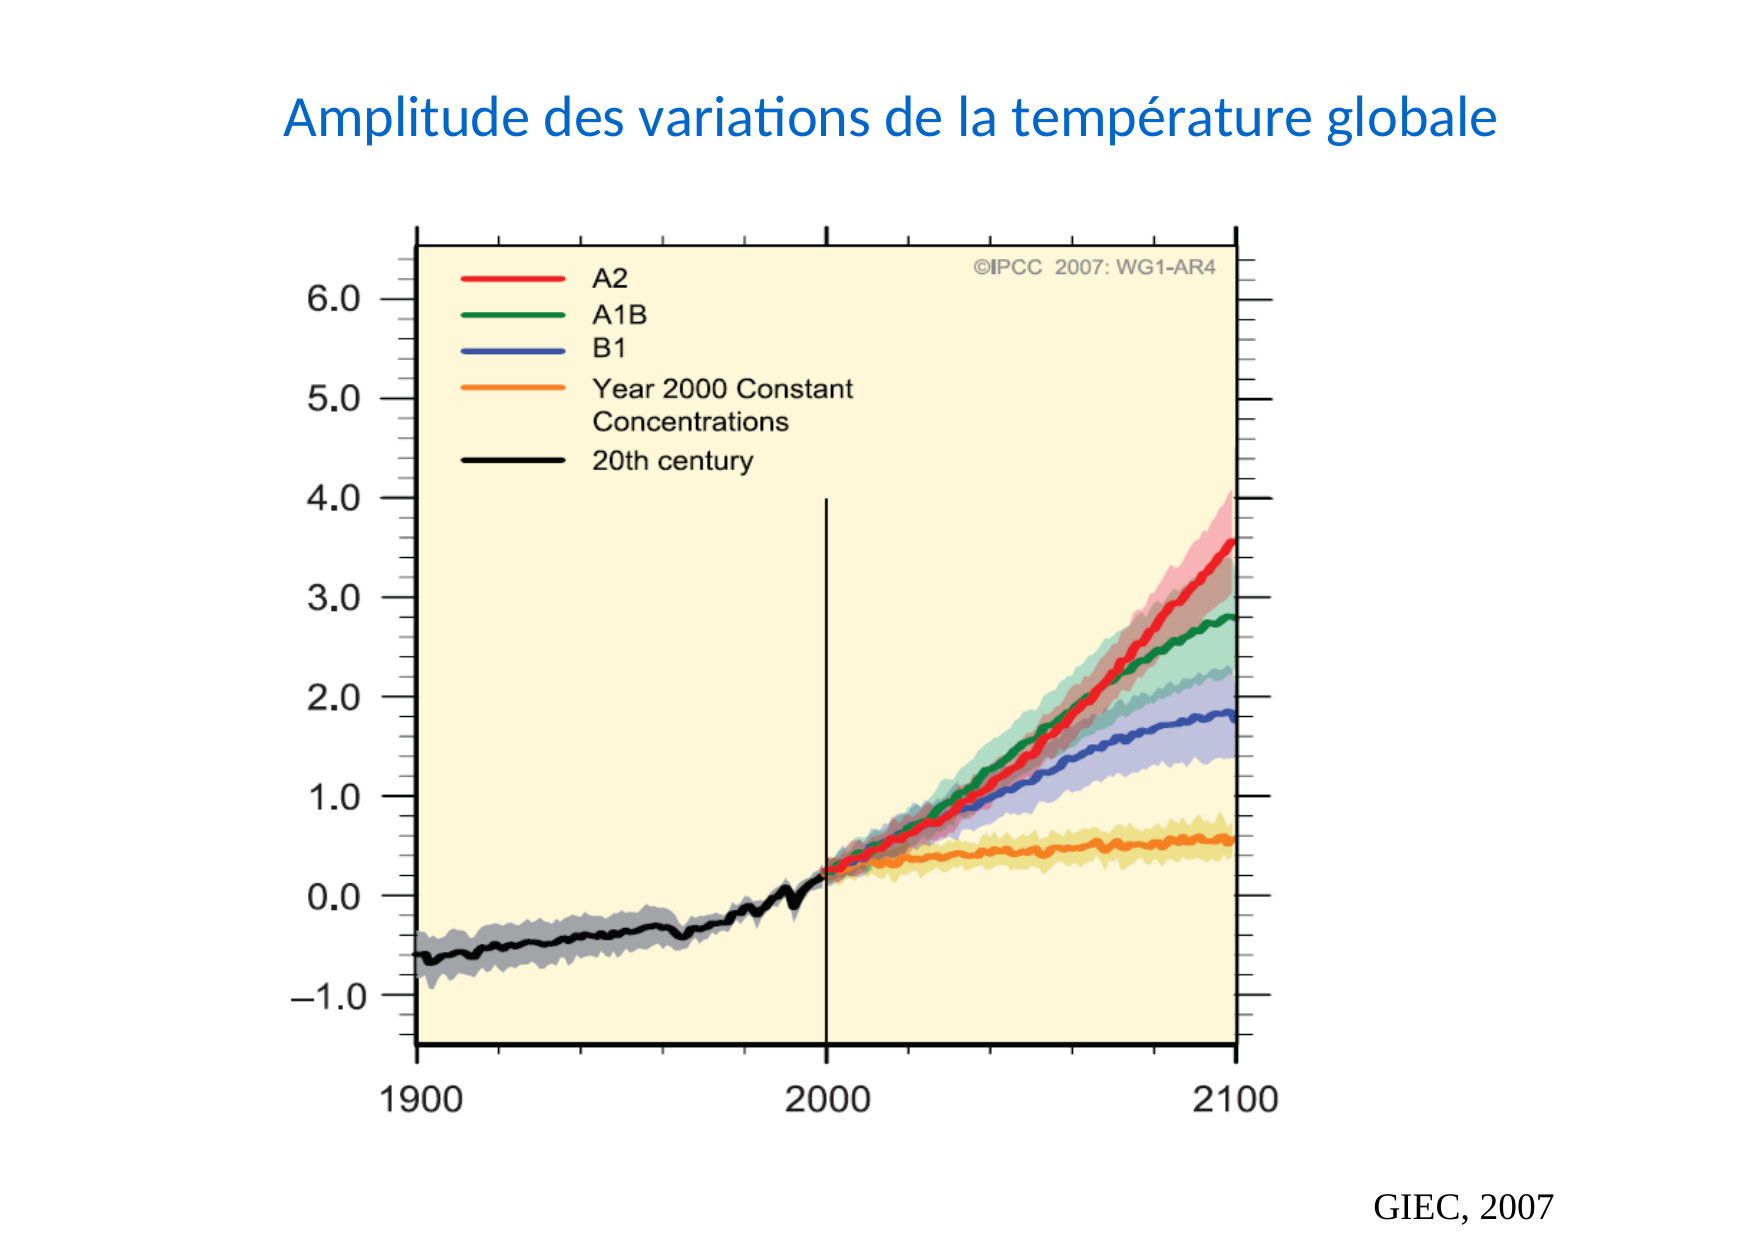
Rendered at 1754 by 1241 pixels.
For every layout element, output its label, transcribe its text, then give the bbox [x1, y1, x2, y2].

text_box Amplitude des variations de la température globale [23, 38, 1685, 137]
text_box GIEC, 2007 [1312, 1145, 1617, 1202]
picture [287, 220, 1283, 1121]
